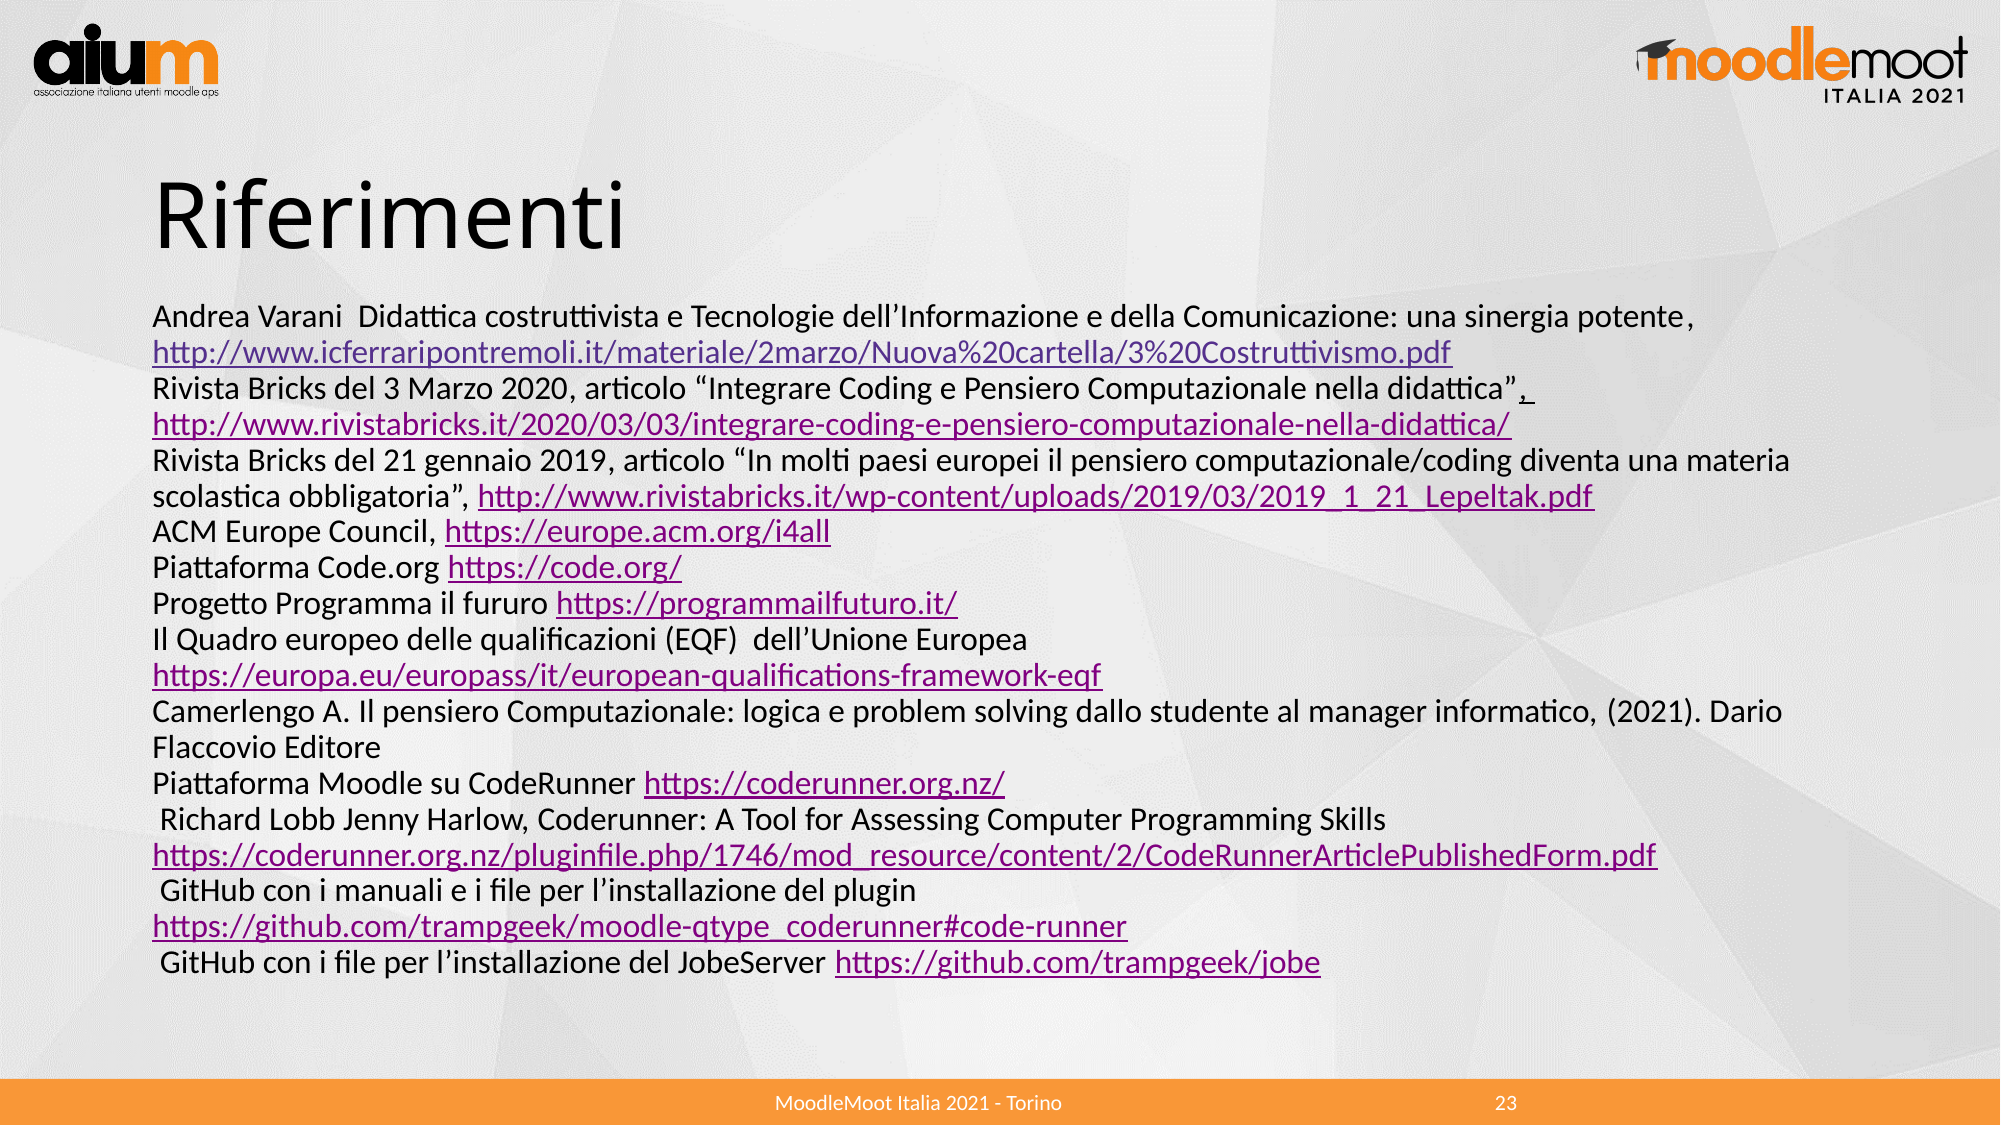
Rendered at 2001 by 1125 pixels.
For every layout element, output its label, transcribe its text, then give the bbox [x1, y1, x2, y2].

list Andrea Varani Didattica costruttivista e Tecnologie dell’Informazione e della Comunicazione: una sinergia potente, http://www.icferraripontremoli.it/materiale/2marzo/Nuova%20cartella/3%20Costruttivismo.pdf Rivista Bricks del 3 Marzo 2020, articolo “Integrare Coding e Pensiero Computazionale nella didattica”, http://www.rivistabricks.it/2020/03/03/integrare-coding-e-pensiero-computazionale-nella-didattica/ Rivista Bricks del 21 gennaio 2019, articolo “In molti paesi europei il pensiero computazionale/coding diventa una materia scolastica obbligatoria”, http://www.rivistabricks.it/wp-content/uploads/2019/03/2019_1_21_Lepeltak.pdf ACM Europe Council, https://europe.acm.org/i4all Piattaforma Code.org https://code.org/ Progetto Programma il fururo https://programmailfuturo.it/ Il Quadro europeo delle qualificazioni (EQF) dell’Unione Europea https://europa.eu/europass/it/european-qualifications-framework-eqf Camerlengo A. Il pensiero Computazionale: logica e problem solving dallo studente al manager informatico, (2021). Dario Flaccovio Editore Piattaforma Moodle su CodeRunner https://coderunner.org.nz/ Richard Lobb Jenny Harlow, Coderunner: A Tool for Assessing Computer Programming Skills https://coderunner.org.nz/pluginfile.php/1746/mod_resource/content/2/CodeRunnerArticlePublishedForm.pdf GitHub con i manuali e i file per l’installazione del plugin https://github.com/trampgeek/moodle-qtype_coderunner#code-runner GitHub con i file per l’installazione del JobeServer https://github.com/trampgeek/jobe [137, 291, 1863, 1081]
picture [0, 0, 2001, 1125]
title Riferimenti [137, 110, 1863, 291]
